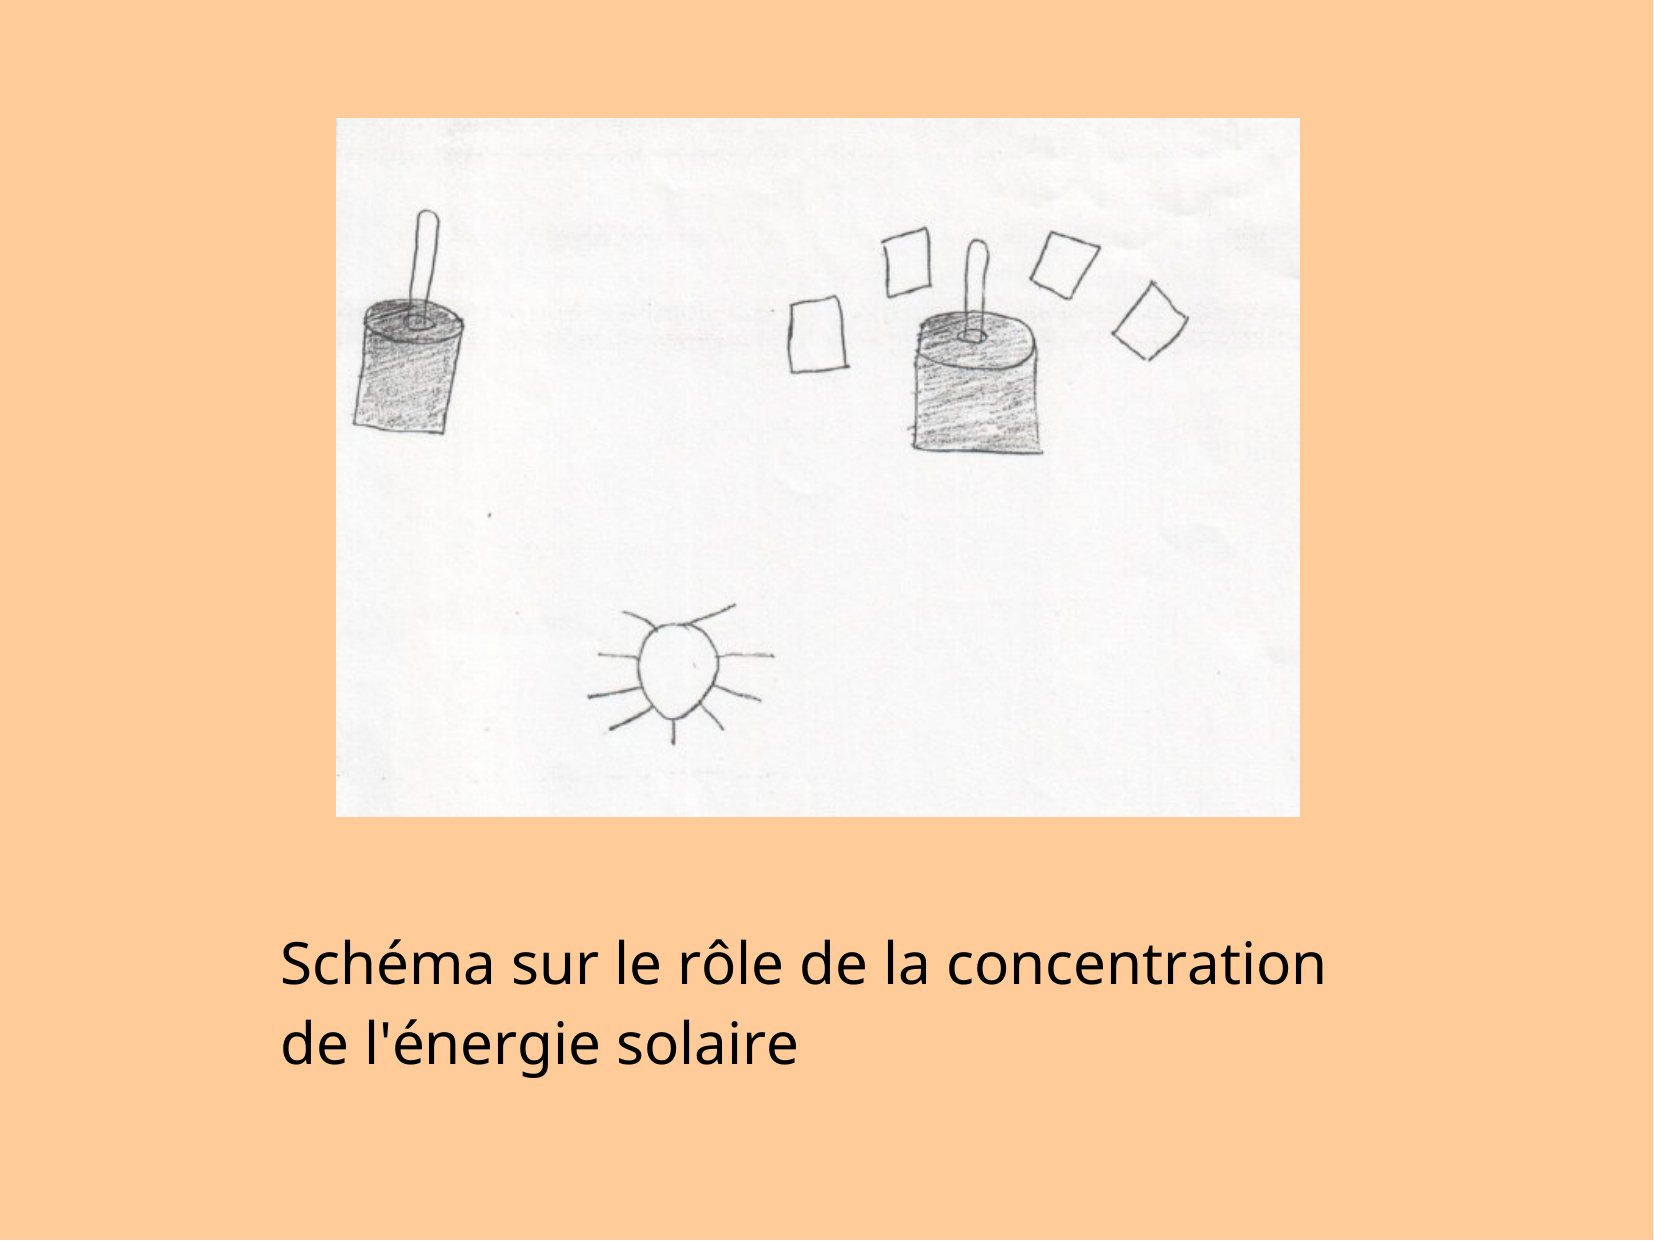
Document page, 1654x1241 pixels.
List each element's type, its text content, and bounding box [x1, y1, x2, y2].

text_box Schéma sur le rôle de la concentration de l'énergie solaire [265, 915, 1625, 1066]
picture [336, 118, 1300, 817]
